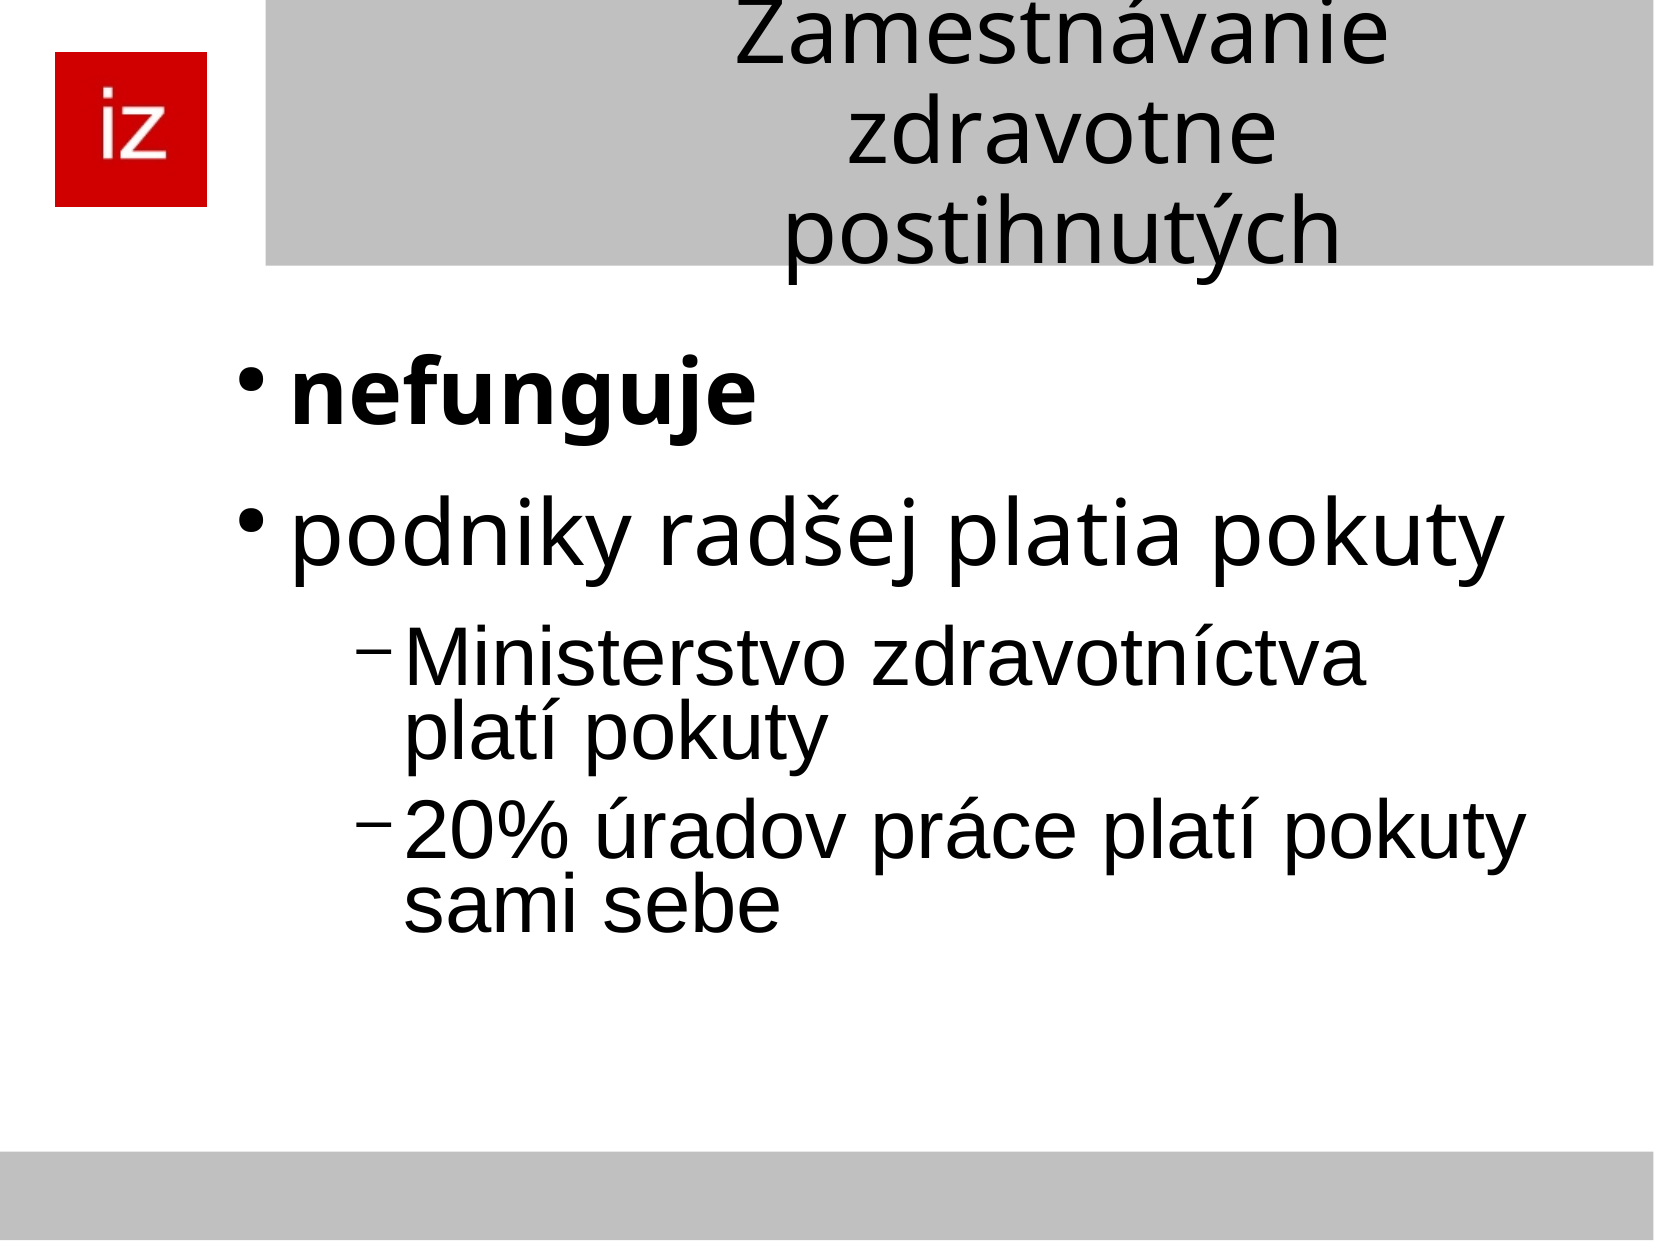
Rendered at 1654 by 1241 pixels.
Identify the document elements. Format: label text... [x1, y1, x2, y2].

picture [55, 52, 207, 207]
title Zamestnávanie zdravotne postihnutých [561, 29, 1565, 237]
list nefunguje podniky radšej platia pokuty Ministerstvo zdravotníctva platí pokuty 20% úradov práce platí pokuty sami sebe [121, 344, 1533, 1126]
